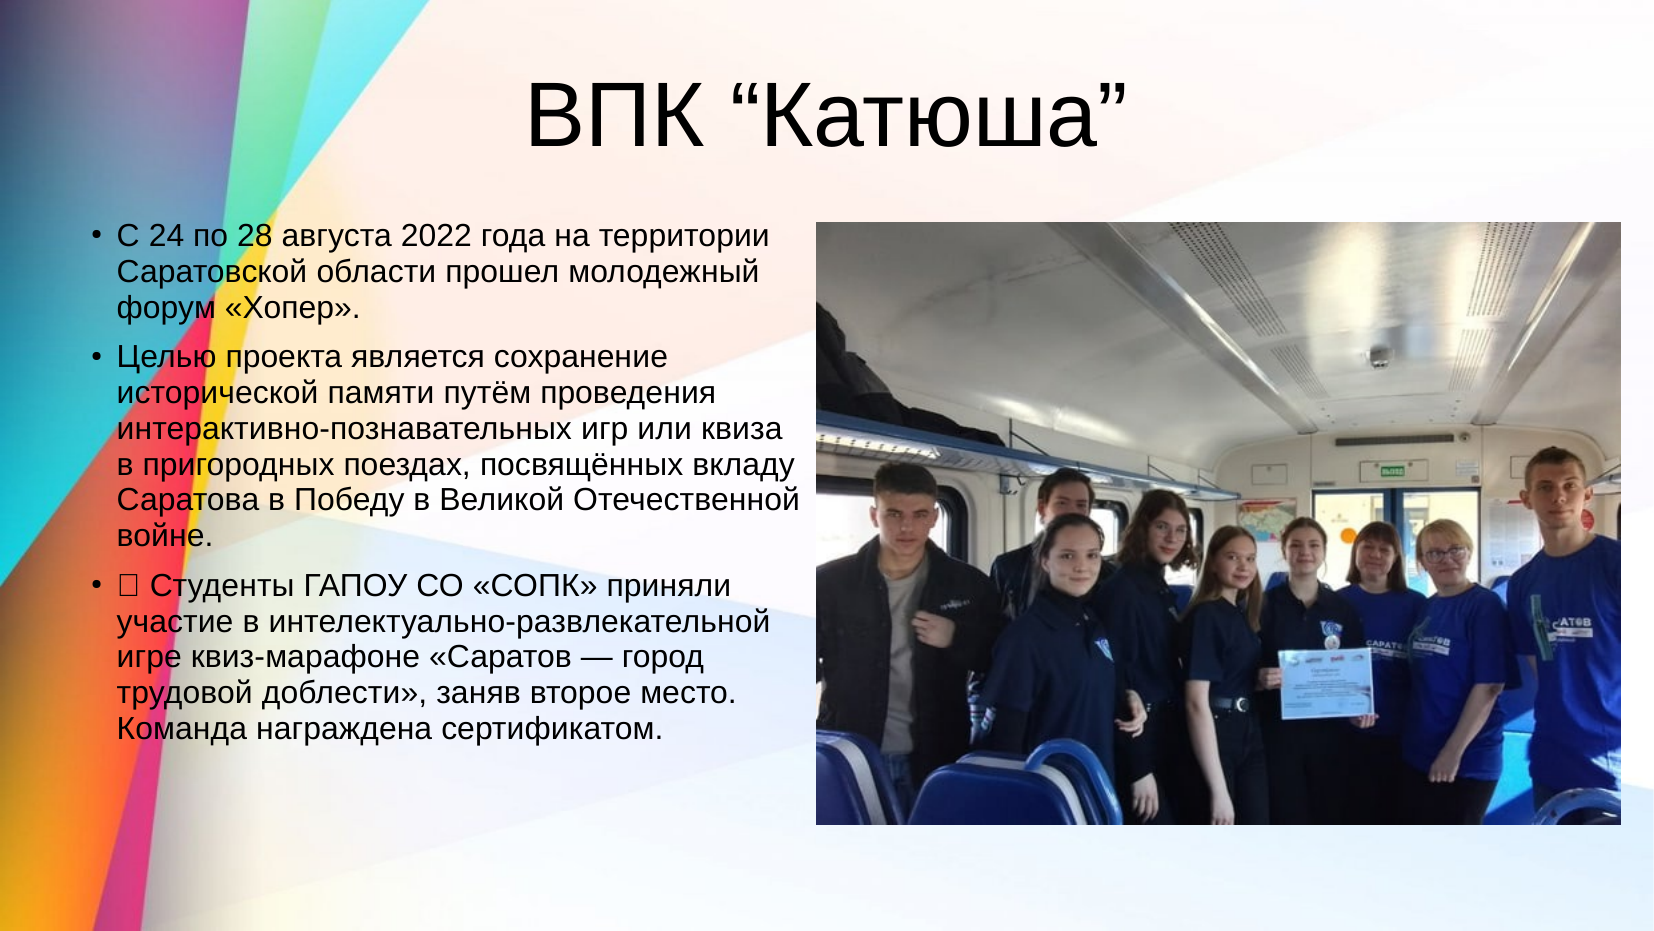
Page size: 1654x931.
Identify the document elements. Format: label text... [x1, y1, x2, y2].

title ВПК “Катюша” [82, 37, 1571, 193]
list С 24 по 28 августа 2022 года на территории Саратовской области прошел молодежный форум «Хопер». Целью проекта является сохранение исторической памяти путём проведения интерактивно-познавательных игр или квиза в пригородных поездах, посвящённых вкладу Саратова в Победу в Великой Отечественной войне. 👥 Студенты ГАПОУ СО «СОПК» приняли участие в интелектуально-развлекательной игре квиз-марафоне «Саратов — город трудовой доблести», заняв второе место. Команда награждена сертификатом. [82, 217, 809, 758]
picture [0, 0, 1654, 931]
